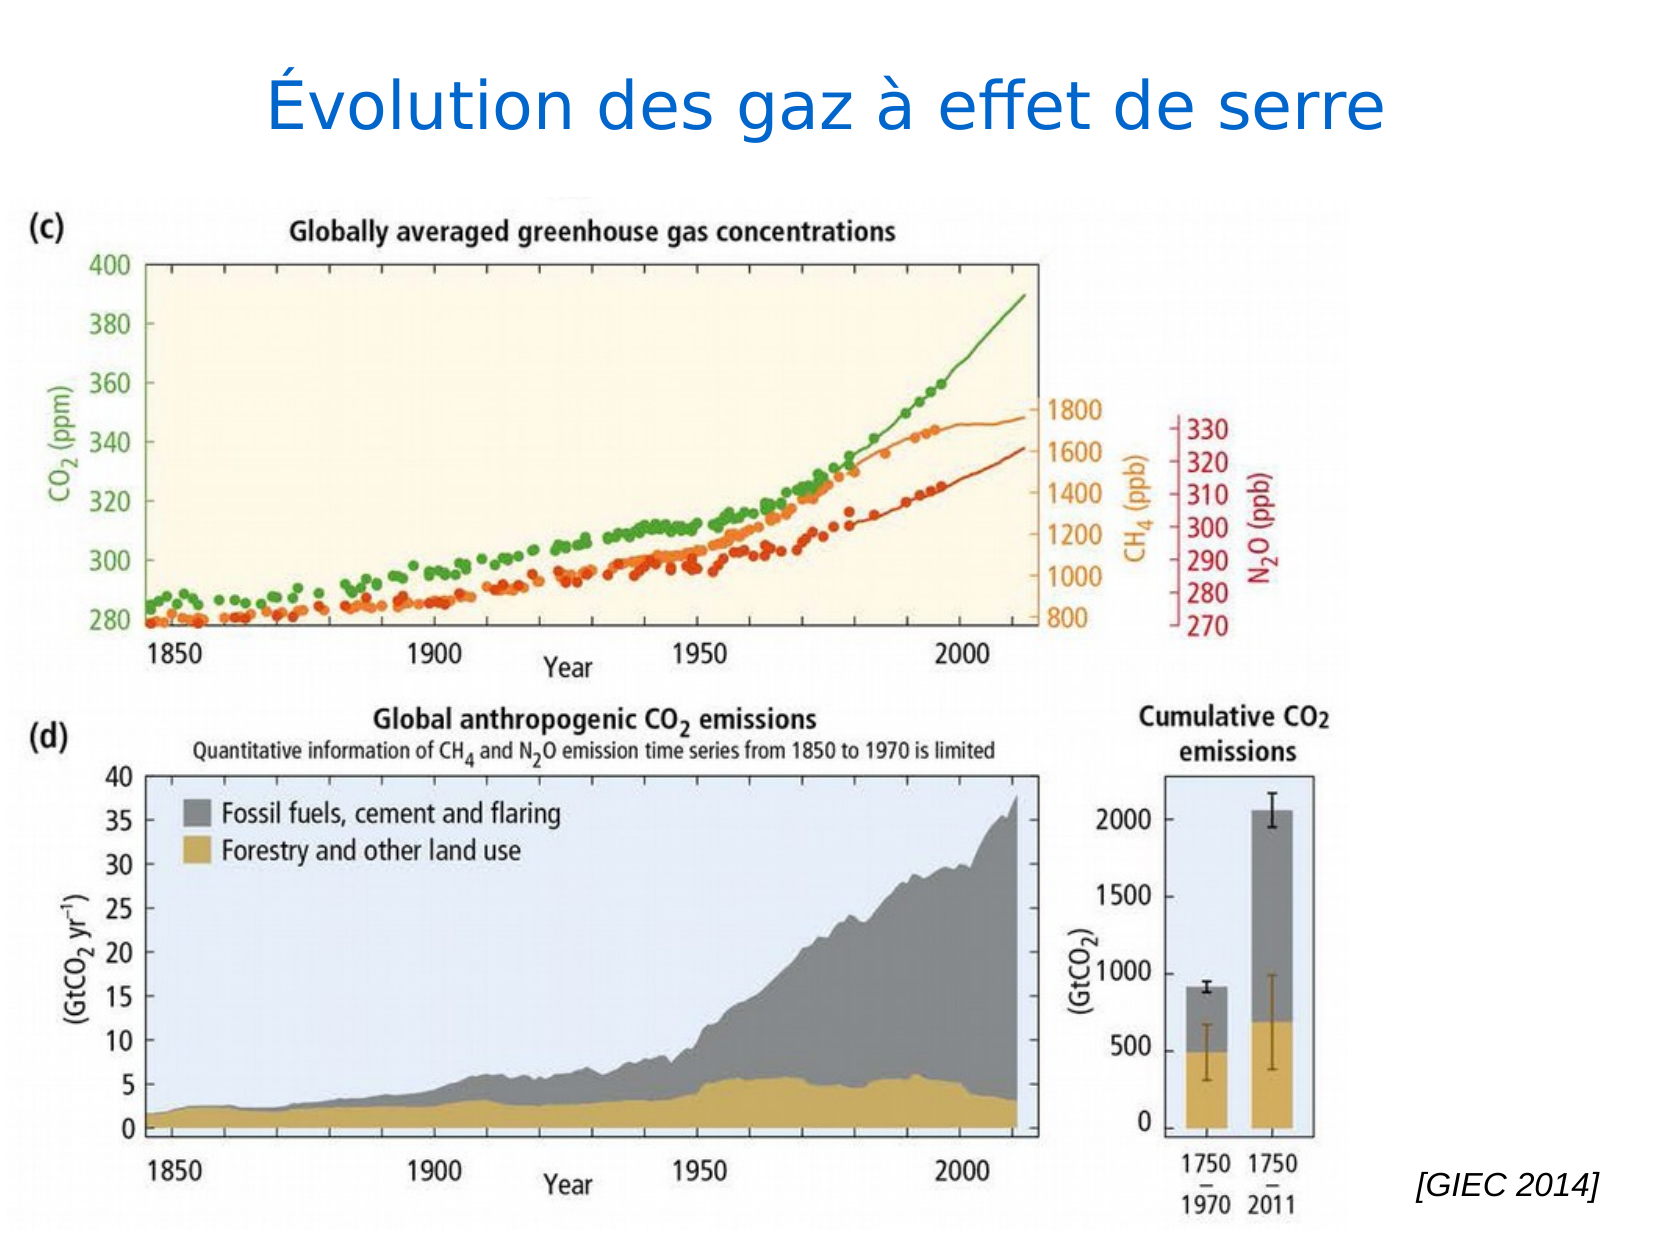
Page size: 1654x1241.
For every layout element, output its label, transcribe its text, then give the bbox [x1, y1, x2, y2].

picture [6, 197, 1348, 1230]
text_box [GIEC 2014] [1348, 1158, 1615, 1217]
title Évolution des gaz à effet de serre [82, 14, 1571, 205]
text_box Moyenne des températures de surface [0, 193, 816, 257]
